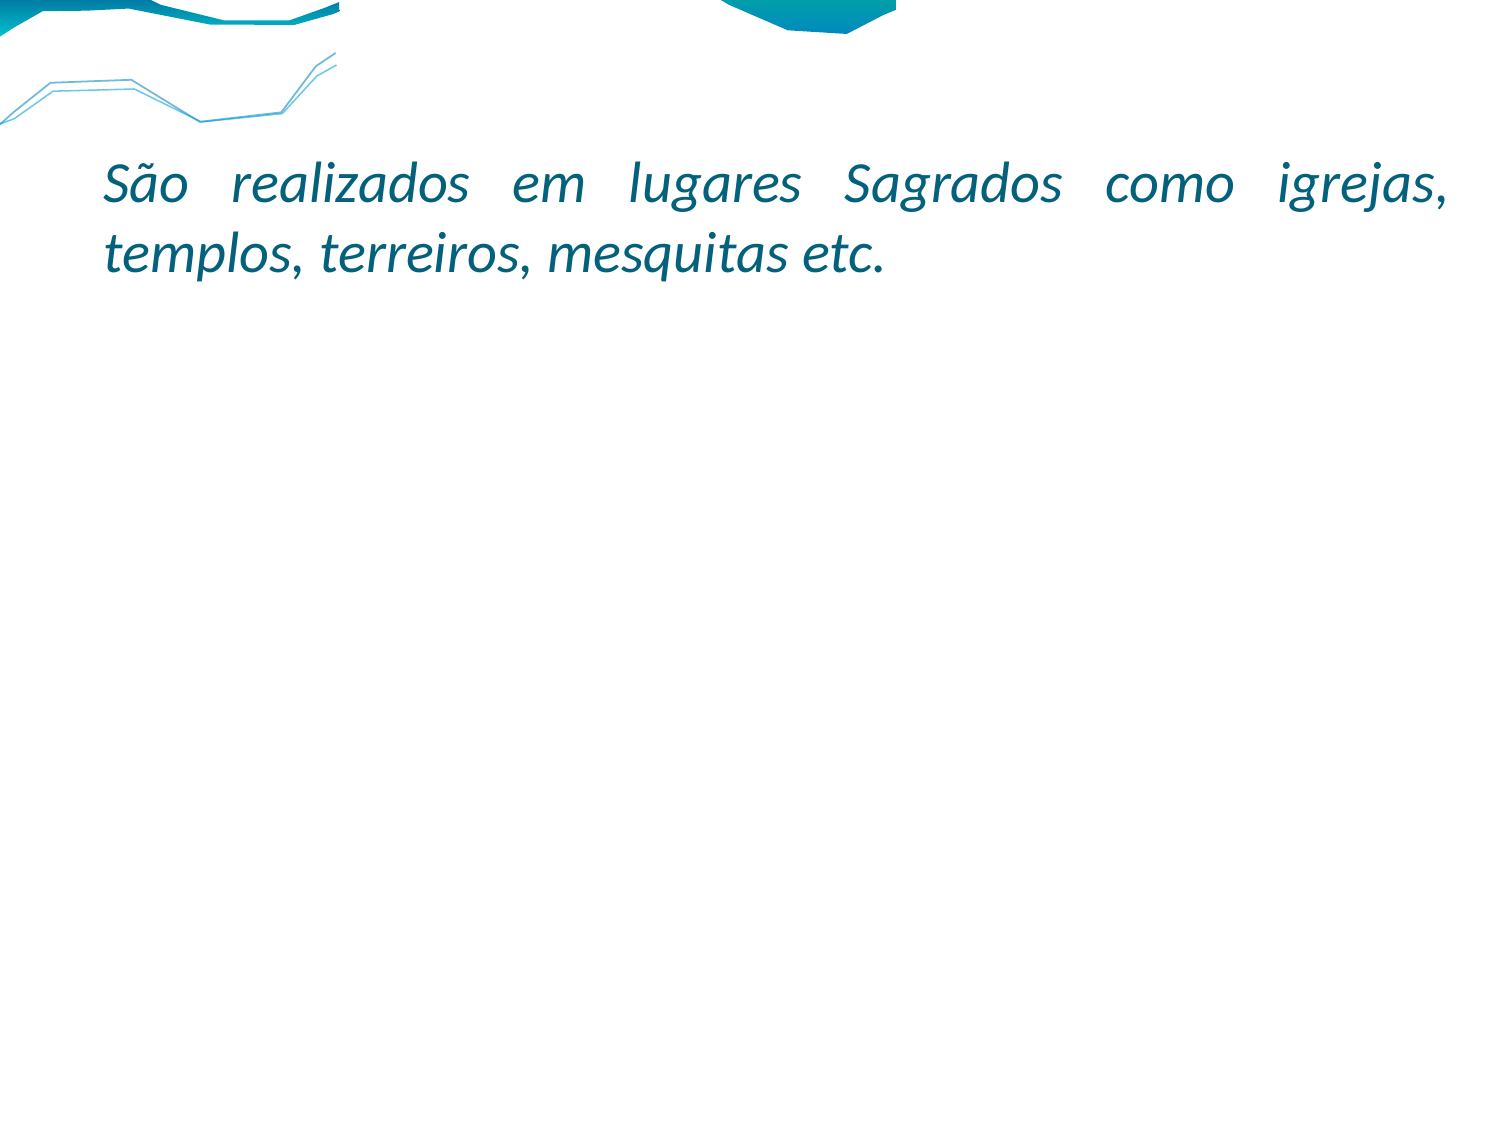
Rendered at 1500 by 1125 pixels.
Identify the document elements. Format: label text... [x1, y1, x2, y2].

title São realizados em lugares Sagrados como igrejas, templos, terreiros, mesquitas etc. [88, 137, 1466, 268]
